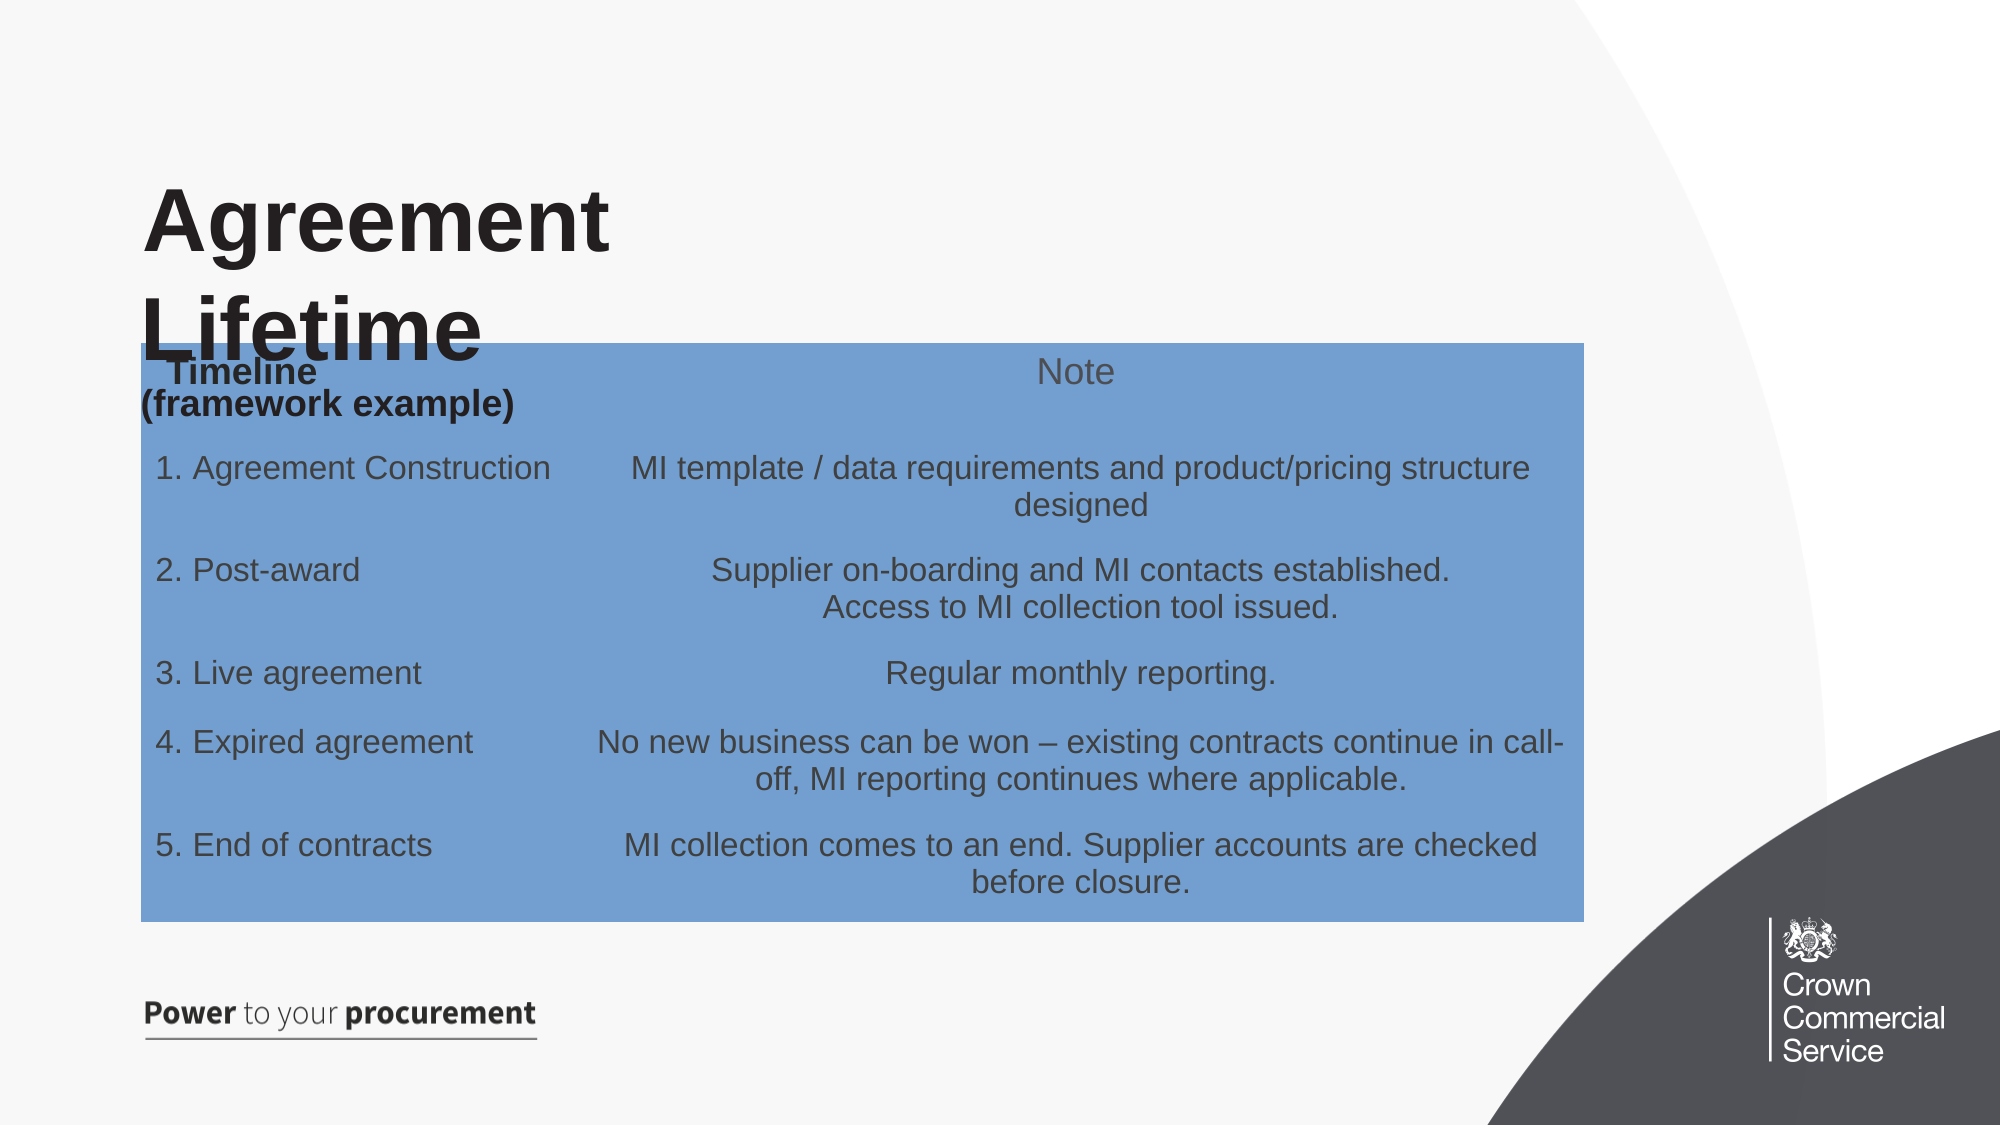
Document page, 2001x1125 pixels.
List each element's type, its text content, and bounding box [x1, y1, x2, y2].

table_cell MI template / data requirements and product/pricing structure designed [579, 442, 1584, 545]
table_cell 1. Agreement Construction [141, 442, 579, 545]
table_cell MI collection comes to an end. Supplier accounts are checked before closure. [579, 819, 1584, 922]
table_cell 2. Post-award [141, 545, 579, 647]
table_header Note [579, 344, 1584, 442]
table_cell Regular monthly reporting. [579, 647, 1584, 716]
table_header Timeline [141, 344, 579, 442]
table_cell 3. Live agreement [141, 647, 579, 716]
table_cell No new business can be won – existing contracts continue in call-off, MI reporting continues where applicable. [579, 716, 1584, 819]
title Agreement Lifetime (framework example) [140, 161, 1934, 344]
table_cell 4. Expired agreement [141, 716, 579, 819]
table_cell 5. End of contracts [141, 819, 579, 922]
table_cell Supplier on-boarding and MI contacts established. Access to MI collection tool issued. [579, 545, 1584, 647]
